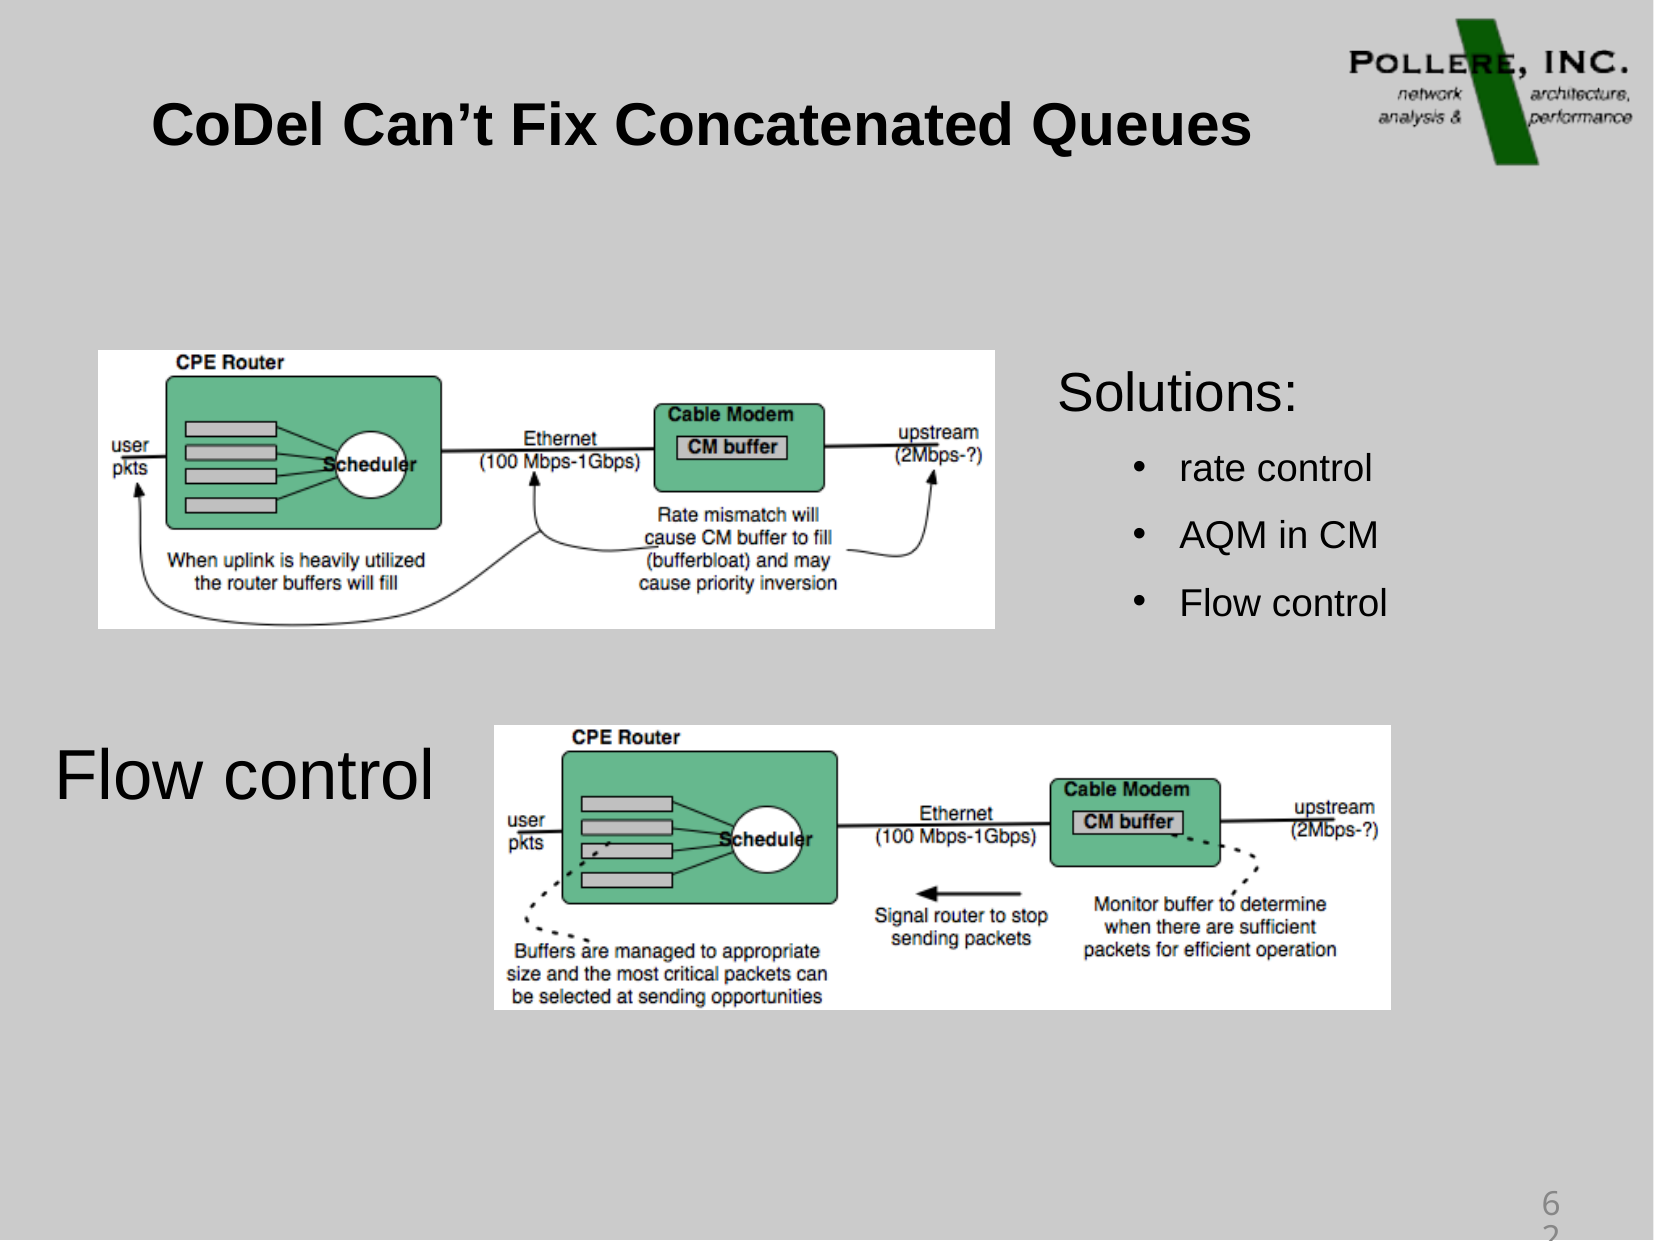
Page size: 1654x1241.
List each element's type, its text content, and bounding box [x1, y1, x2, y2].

picture [494, 725, 1391, 1010]
picture [98, 350, 995, 629]
text_box Flow control [54, 728, 441, 1007]
list Solutions: rate control AQM in CM Flow control [1051, 349, 1438, 631]
picture [1329, 14, 1651, 169]
title CoDel Can’t Fix Concatenated Queues [72, 68, 1334, 174]
